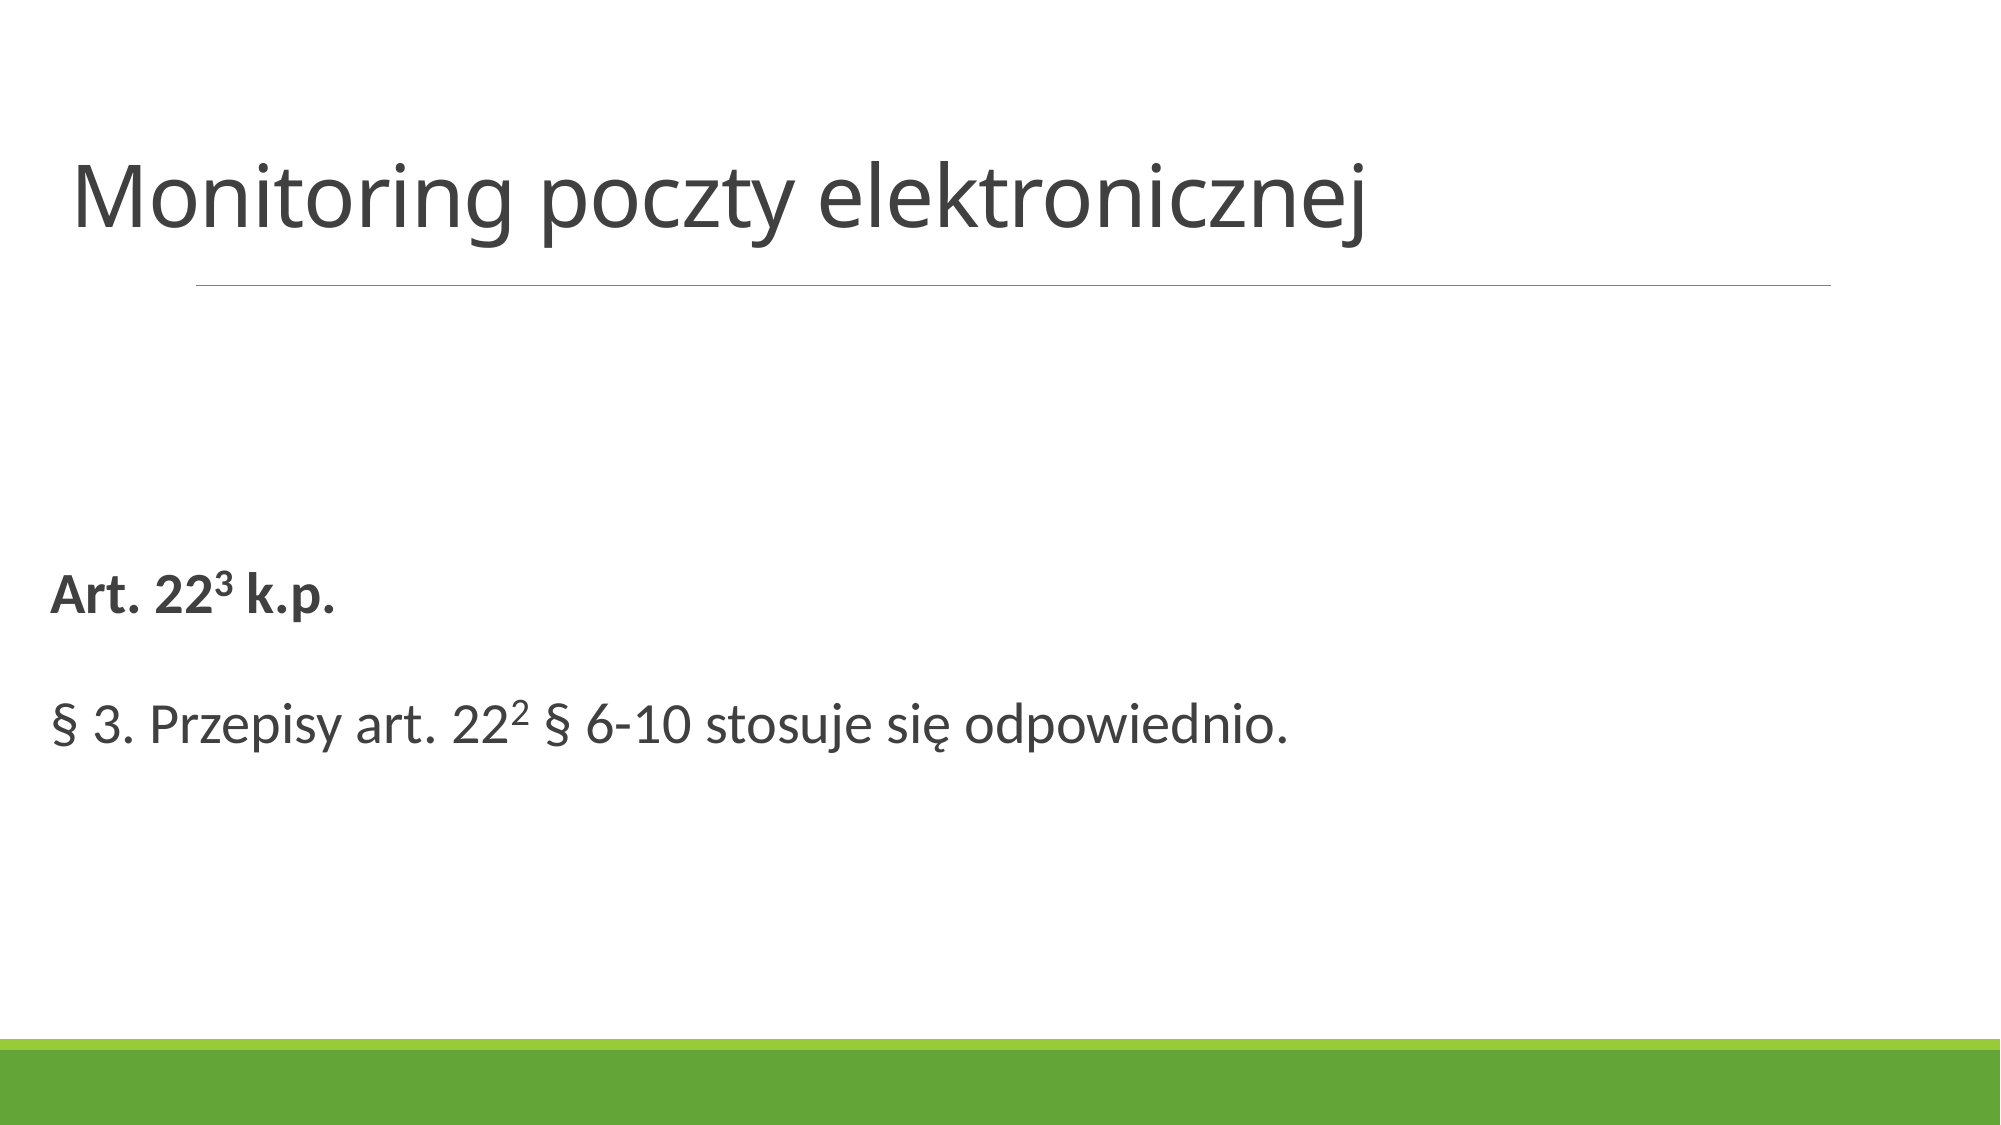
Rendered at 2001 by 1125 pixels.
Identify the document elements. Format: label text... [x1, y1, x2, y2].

list Art. 223 k.p. § 3. Przepisy art. 222 § 6-10 stosuje się odpowiednio. [34, 512, 1927, 1125]
title Monitoring poczty elektronicznej [55, 149, 1902, 253]
